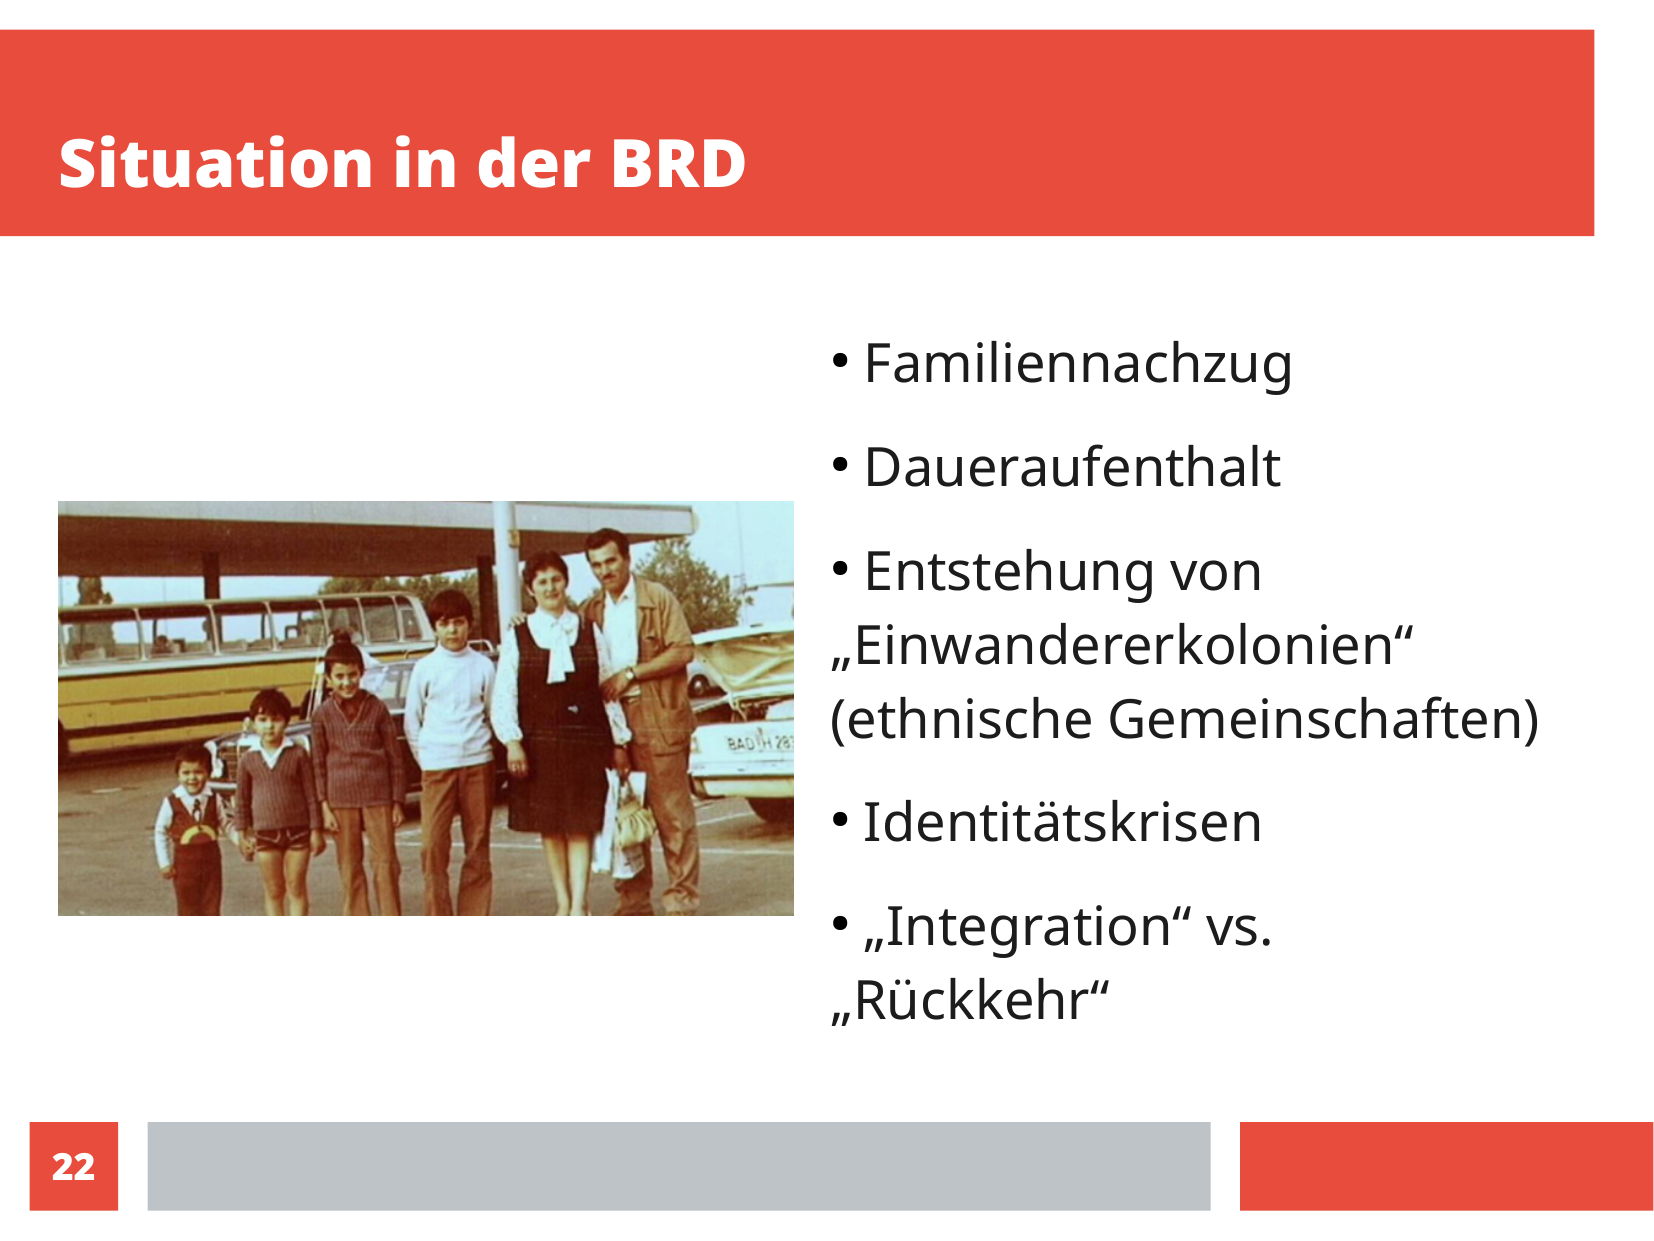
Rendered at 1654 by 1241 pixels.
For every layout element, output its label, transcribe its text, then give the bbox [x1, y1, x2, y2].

picture [58, 501, 794, 916]
title Situation in der BRD [59, 59, 1595, 207]
list Familiennachzug Daueraufenthalt Entstehung von „Einwandererkolonien“ (ethnische Gemeinschaften) Identitätskrisen „Integration“ vs. „Rückkehr“ [830, 324, 1566, 1093]
